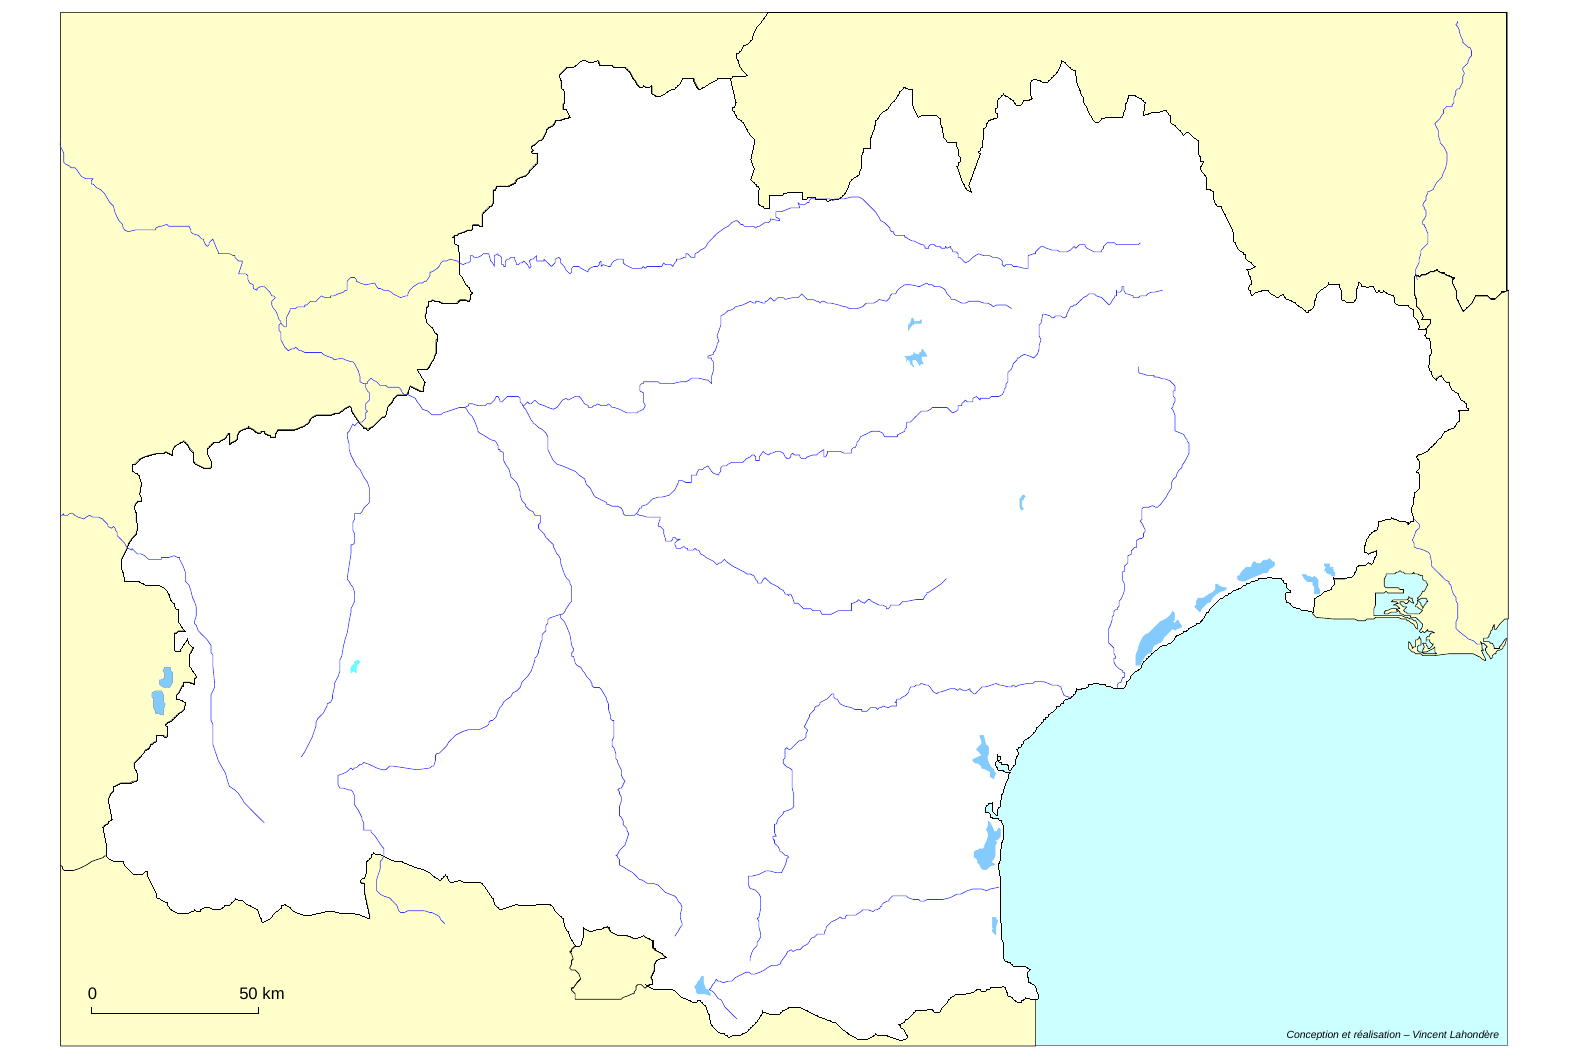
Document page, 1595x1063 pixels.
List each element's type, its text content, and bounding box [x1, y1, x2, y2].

text_box 0 50 km [73, 976, 308, 1011]
text_box [60, 12, 1509, 1046]
text_box Conception et réalisation – Vincent Lahondère [1271, 1021, 1540, 1050]
